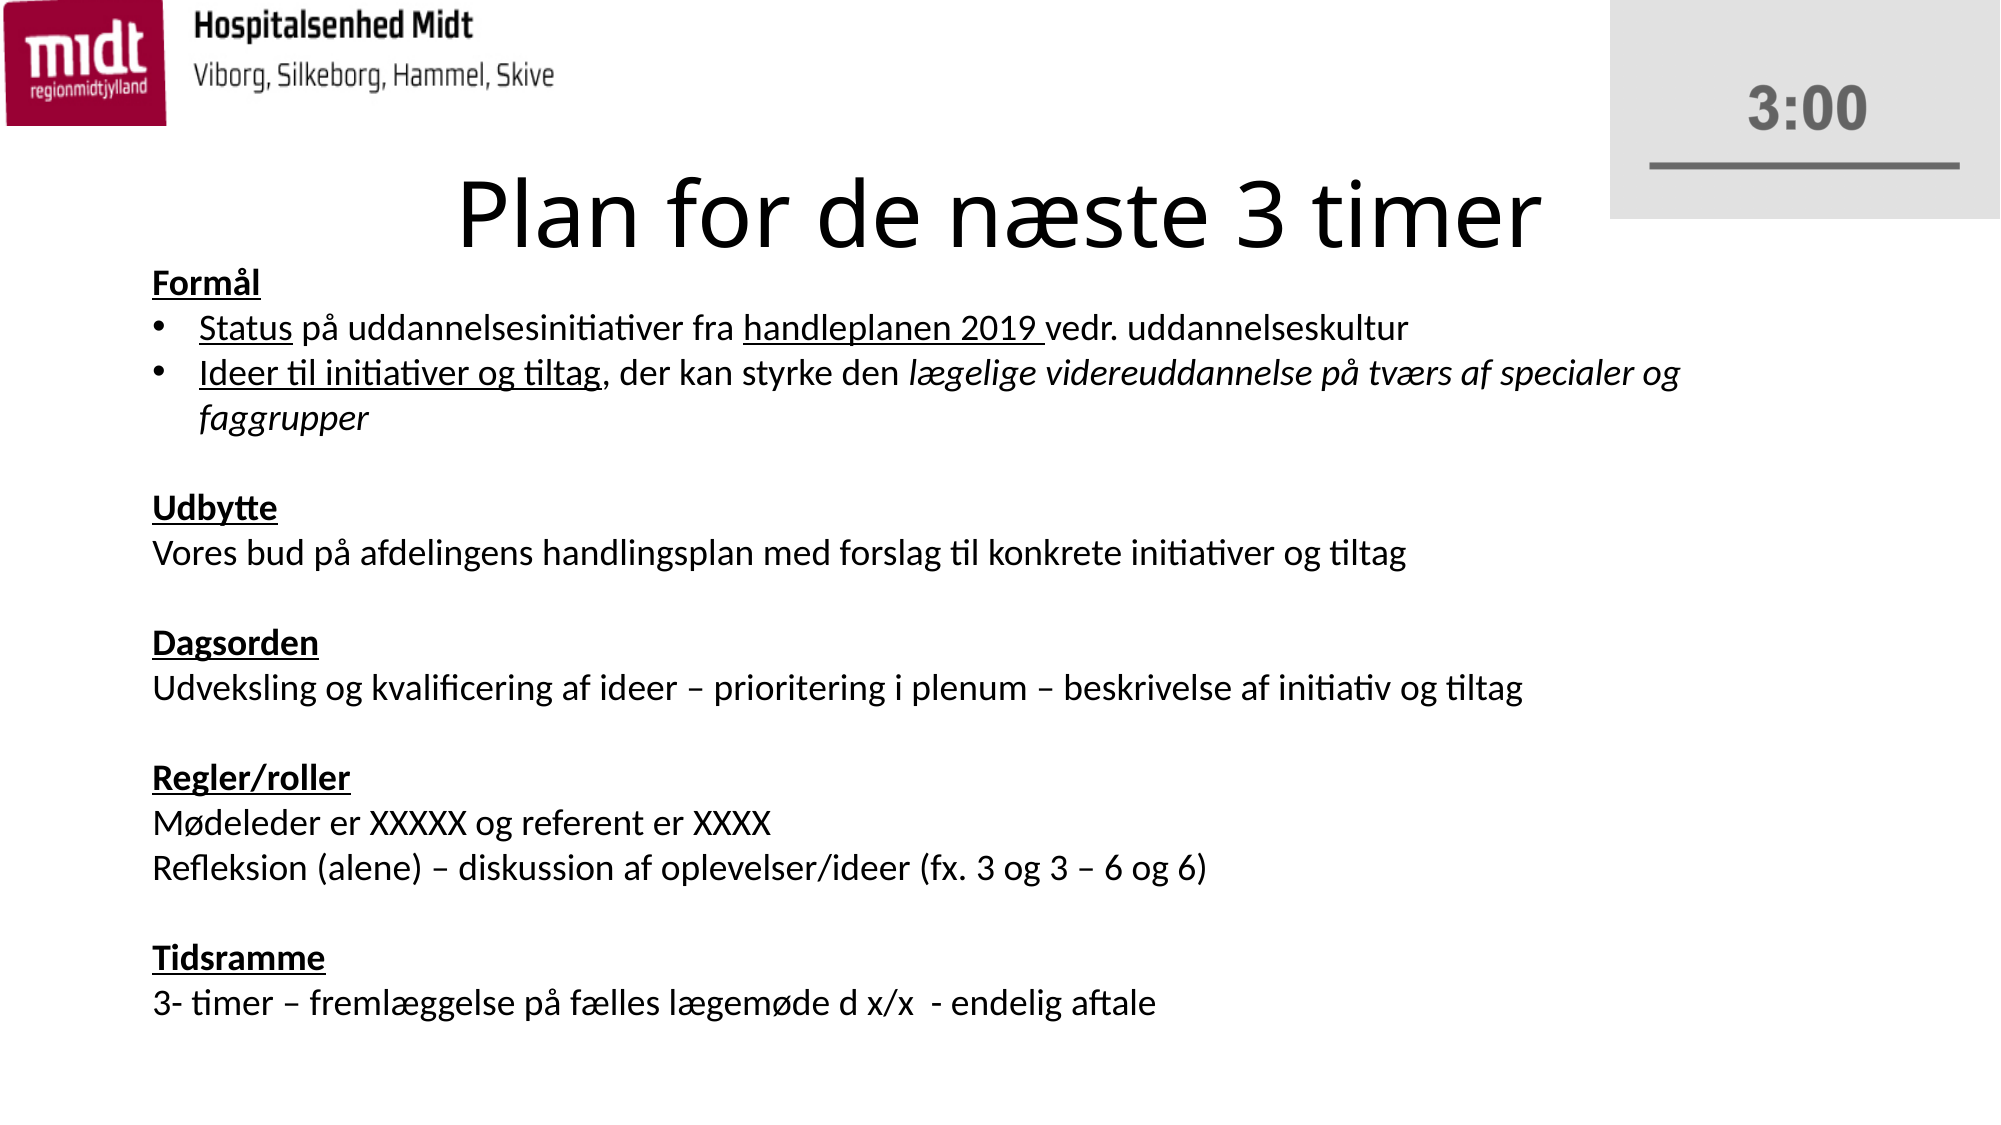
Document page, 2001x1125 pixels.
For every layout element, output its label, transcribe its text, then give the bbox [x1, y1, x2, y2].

picture [0, 0, 569, 126]
picture [1610, 0, 2000, 219]
text_box Formål Status på uddannelsesinitiativer fra handleplanen 2019 vedr. uddannelseskultur Ideer til initiativer og tiltag, der kan styrke den lægelige videreuddannelse på tværs af specialer og faggrupper Udbytte Vores bud på afdelingens handlingsplan med forslag til konkrete initiativer og tiltag Dagsorden Udveksling og kvalificering af ideer – prioritering i plenum – beskrivelse af initiativ og tiltag Regler/roller Mødeleder er XXXXX og referent er XXXX Refleksion (alene) – diskussion af oplevelser/ideer (fx. 3 og 3 – 6 og 6) Tidsramme 3- timer – fremlæggelse på fælles lægemøde d x/x - endelig aftale [137, 250, 1711, 1031]
title Plan for de næste 3 timer [137, 59, 1863, 278]
